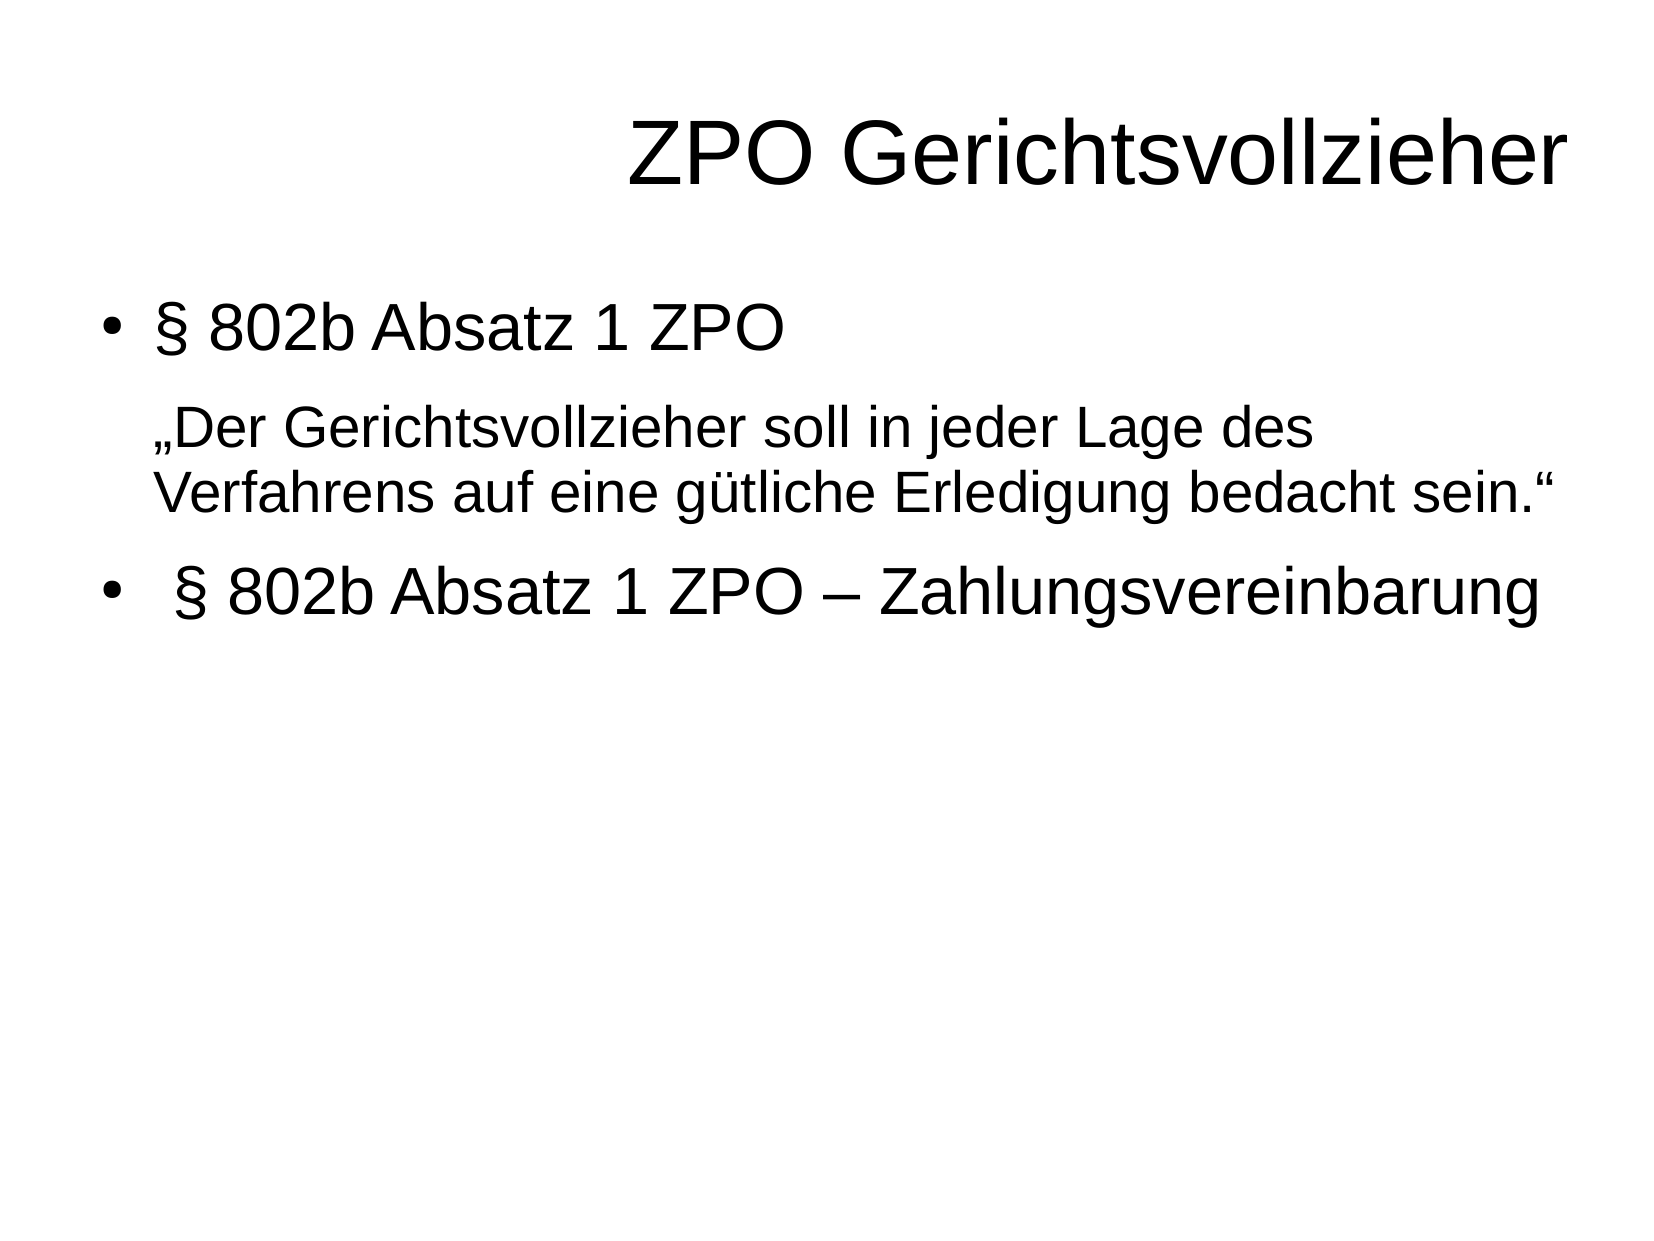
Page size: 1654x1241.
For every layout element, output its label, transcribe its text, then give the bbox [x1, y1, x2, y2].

list § 802b Absatz 1 ZPO „Der Gerichtsvollzieher soll in jeder Lage des Verfahrens auf eine gütliche Erledigung bedacht sein.“ § 802b Absatz 1 ZPO – Zahlungsvereinbarung [82, 290, 1571, 1109]
title ZPO Gerichtsvollzieher [82, 49, 1571, 257]
